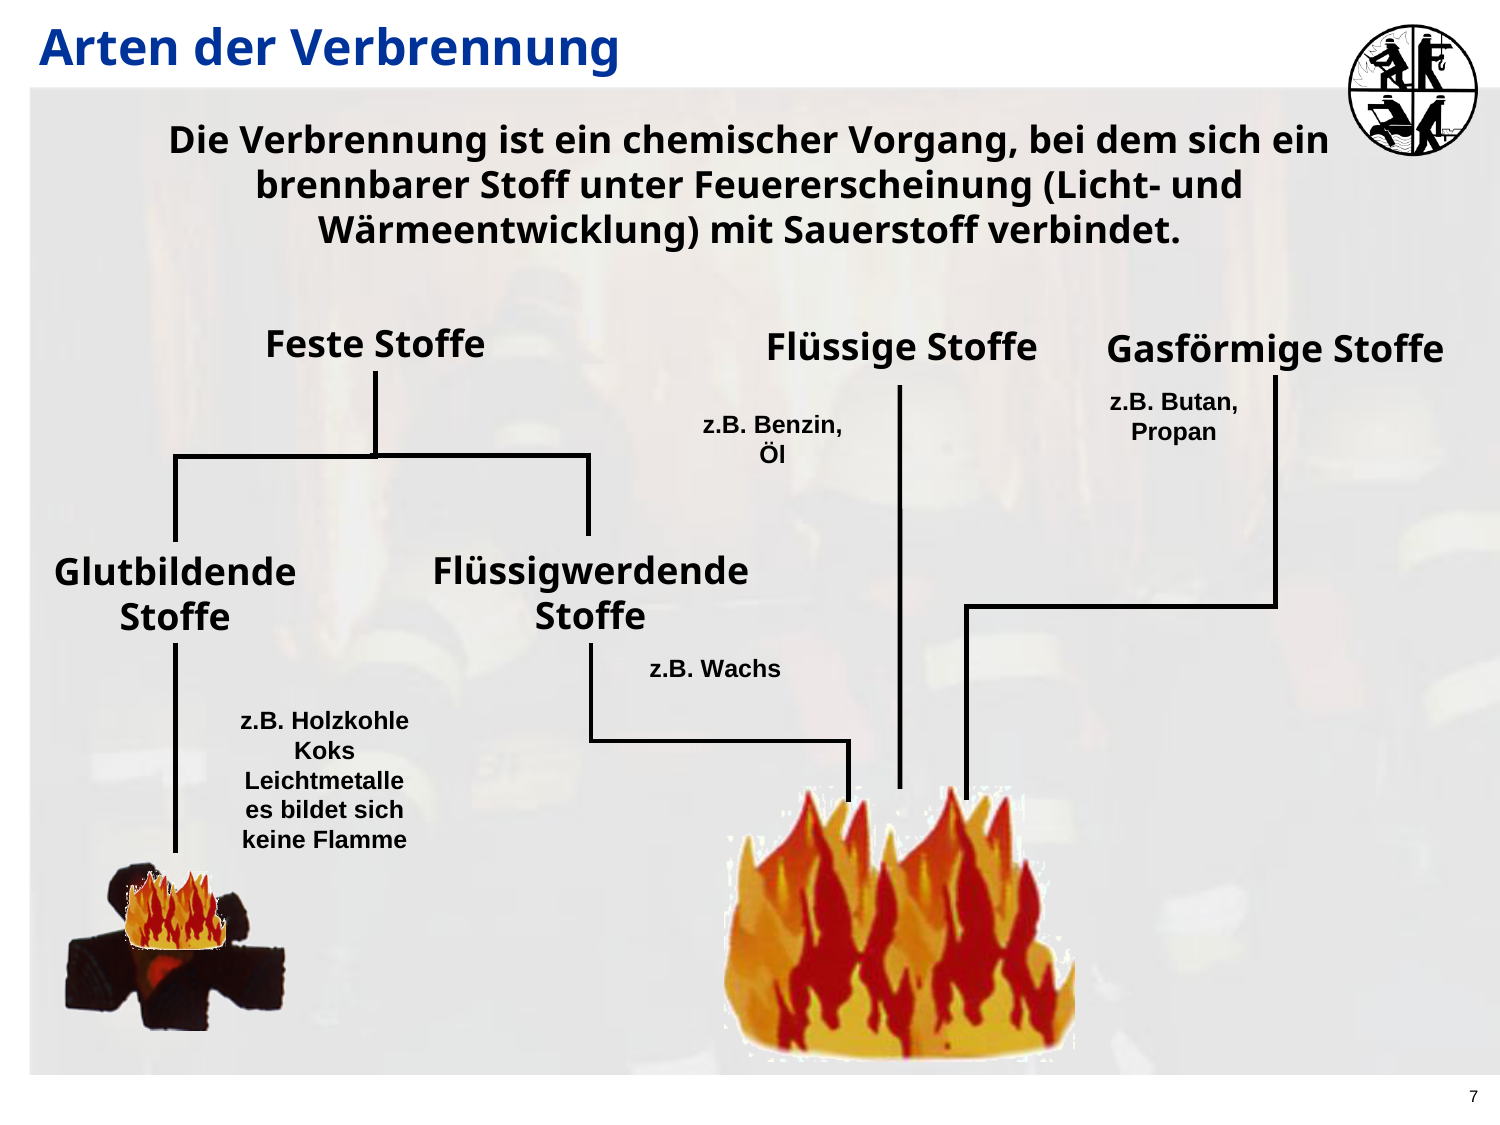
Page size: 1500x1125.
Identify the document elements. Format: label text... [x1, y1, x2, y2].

text_box Die Verbrennung ist ein chemischer Vorgang, bei dem sich ein brennbarer Stoff unter Feuererscheinung (Licht- und Wärmeentwicklung) mit Sauerstoff verbindet. [143, 108, 1357, 259]
title Arten der Verbrennung [39, 15, 1222, 78]
text_box z.B. Wachs [627, 645, 804, 705]
text_box Flüssigwerdende Stoffe [417, 539, 765, 646]
text_box z.B. Benzin, Öl [685, 401, 861, 477]
text_box Flüssige Stoffe [750, 314, 1054, 376]
text_box Feste Stoffe [249, 312, 501, 373]
text_box z.B. Holzkohle Koks Leichtmetalle es bildet sich keine Flamme [224, 696, 426, 862]
text_box Glutbildende Stoffe [38, 539, 312, 646]
picture [31, 20, 1500, 1075]
text_box z.B. Butan, Propan [1086, 377, 1262, 453]
text_box Gasförmige Stoffe [1091, 316, 1461, 378]
text_box <Foliennummer> [1180, 1078, 1494, 1118]
